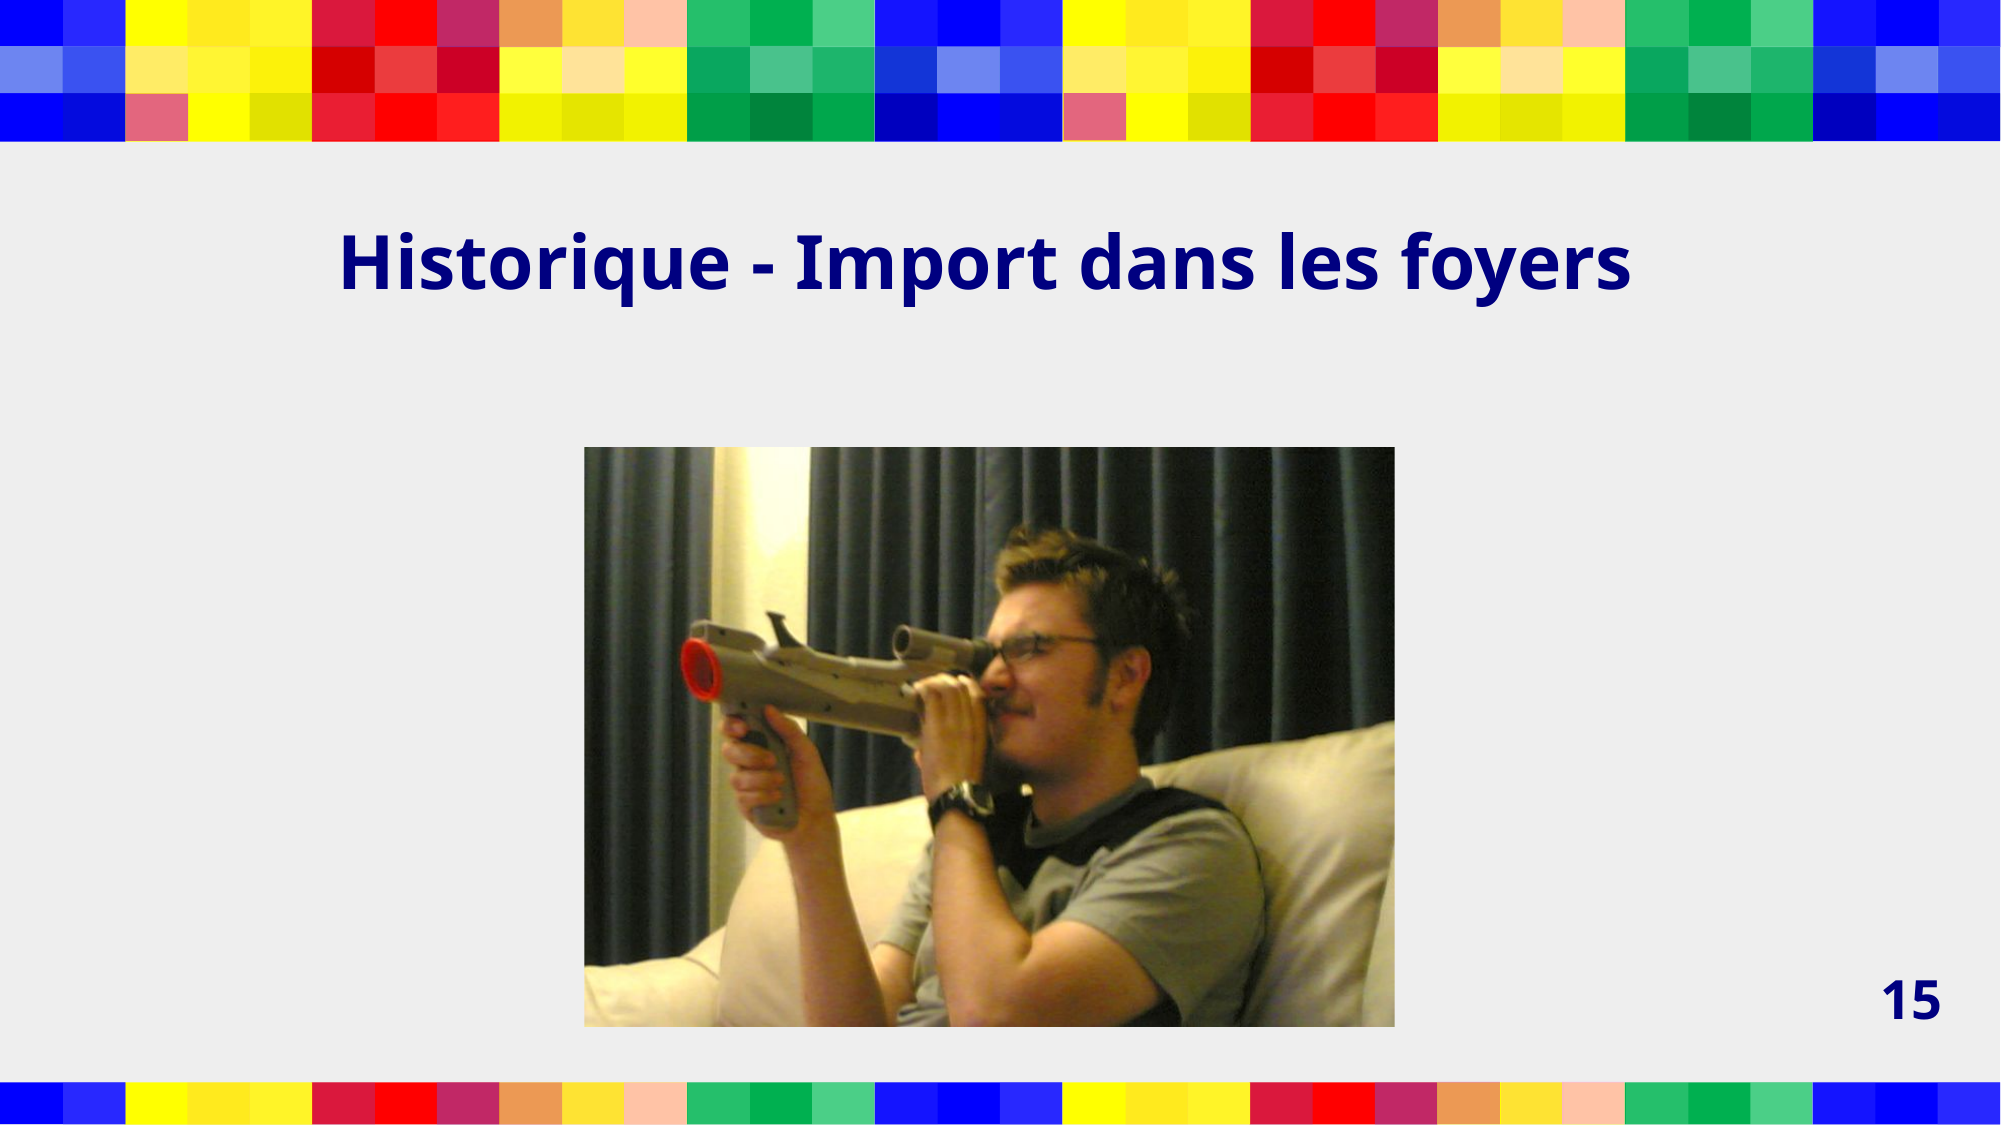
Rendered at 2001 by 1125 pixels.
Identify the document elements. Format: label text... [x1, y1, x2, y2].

text_box Historique - Import dans les foyers [60, 201, 1912, 325]
text_box 15 [1853, 954, 1970, 1043]
title - Super Scope (1992) [60, 213, 1915, 1058]
text_box [584, 447, 1395, 1027]
